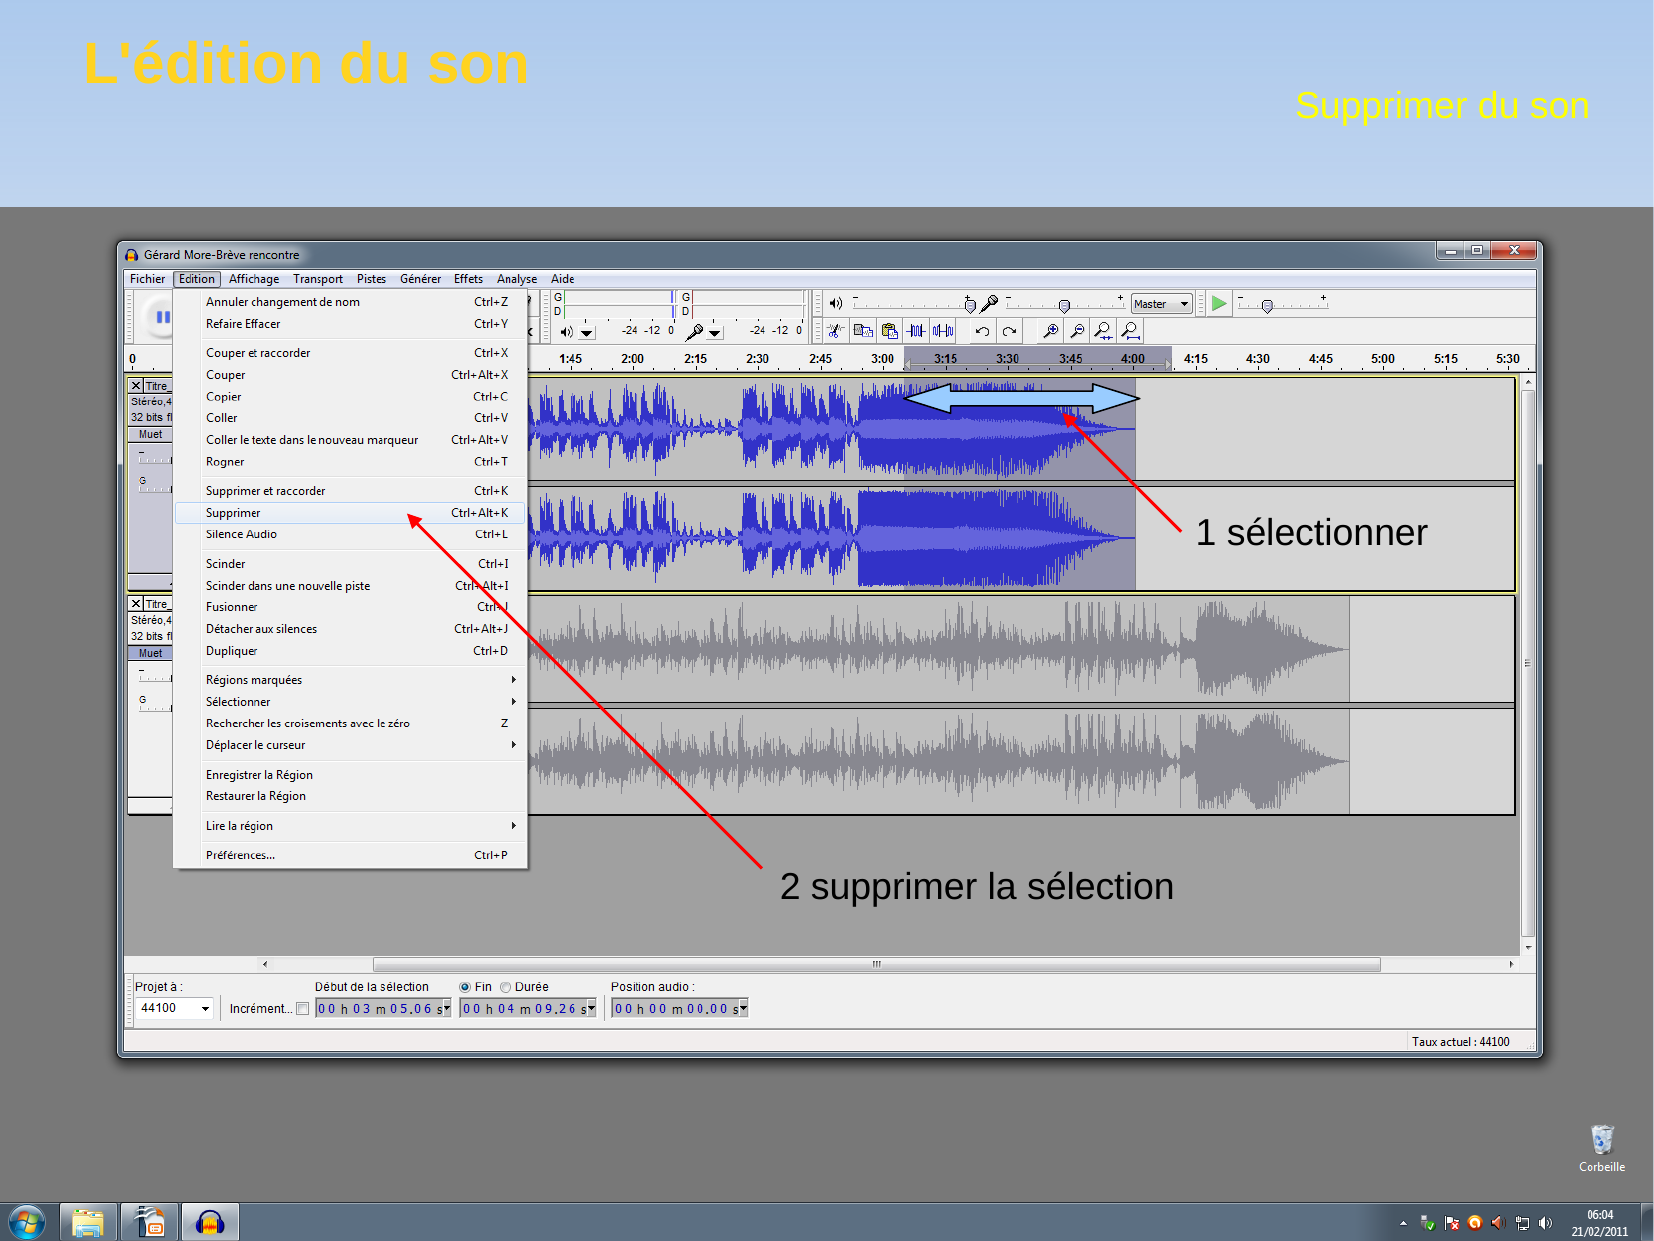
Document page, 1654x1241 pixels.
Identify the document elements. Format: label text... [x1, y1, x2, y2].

picture [0, 0, 1654, 206]
text_box 1 sélectionner [1180, 502, 1444, 559]
text_box [903, 383, 1140, 414]
picture [0, 207, 1654, 1241]
text_box 2 supprimer la sélection [765, 856, 1190, 913]
text_box Supprimer du son [1210, 29, 1654, 129]
text_box L'édition du son [5, 17, 609, 107]
